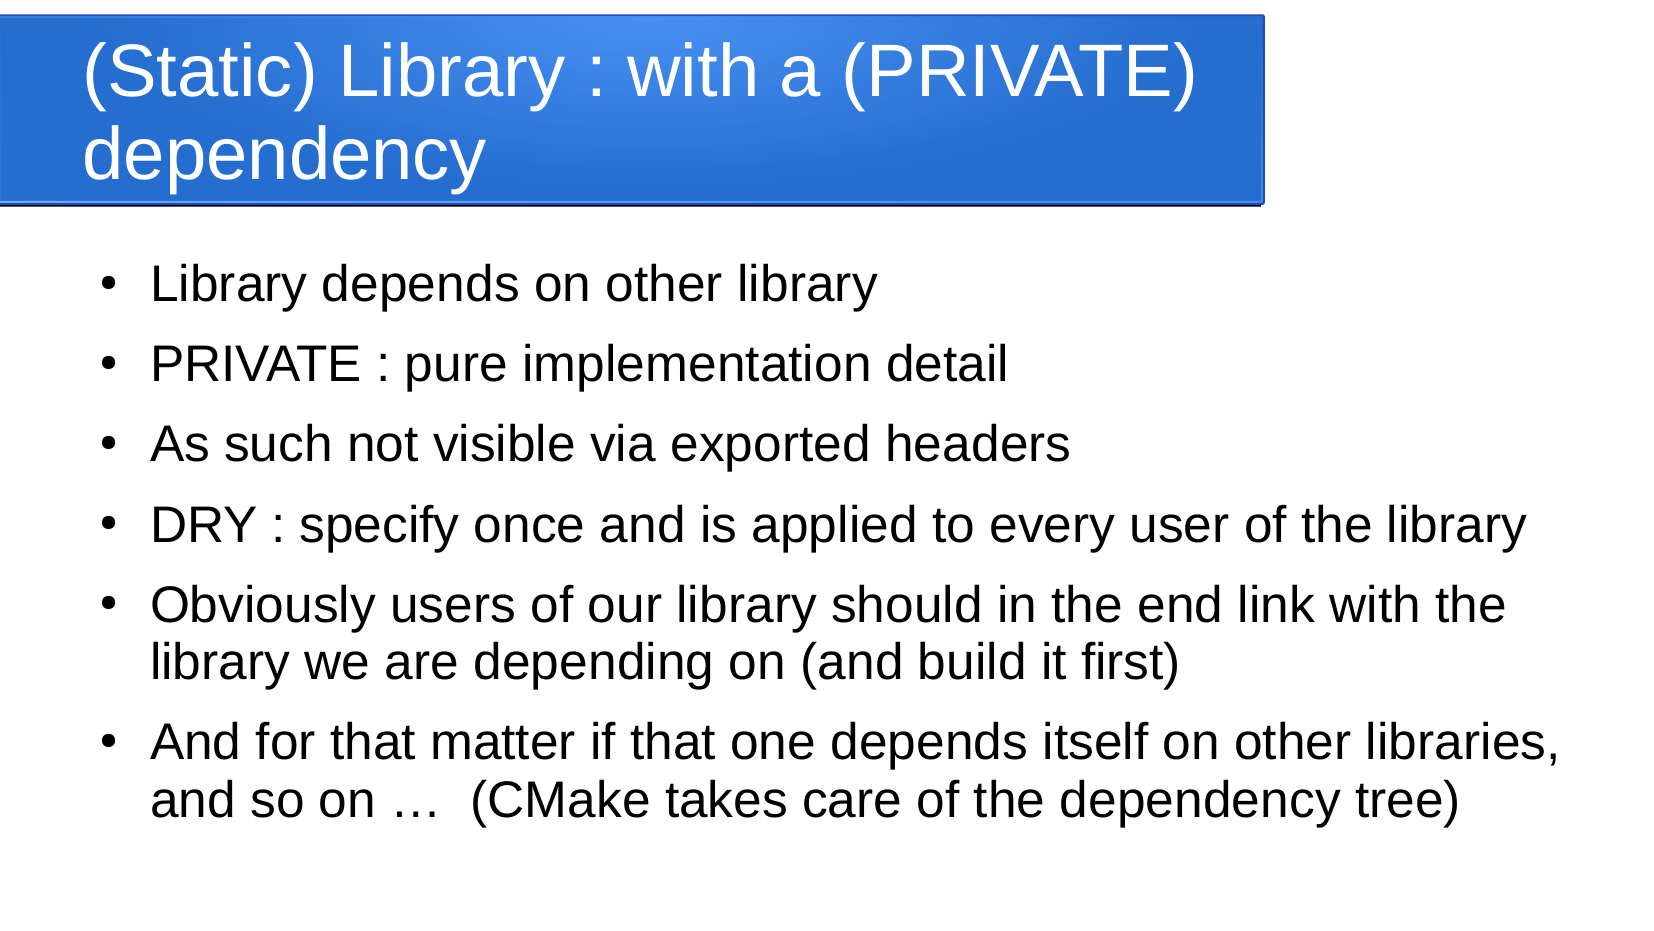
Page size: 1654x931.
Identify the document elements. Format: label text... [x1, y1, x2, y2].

list Library depends on other library PRIVATE : pure implementation detail As such not visible via exported headers DRY : specify once and is applied to every user of the library Obviously users of our library should in the end link with the library we are depending on (and build it first) And for that matter if that one depends itself on other libraries, and so on … (CMake takes care of the dependency tree) [82, 255, 1591, 916]
title (Static) Library : with a (PRIVATE) dependency [82, 29, 1235, 196]
